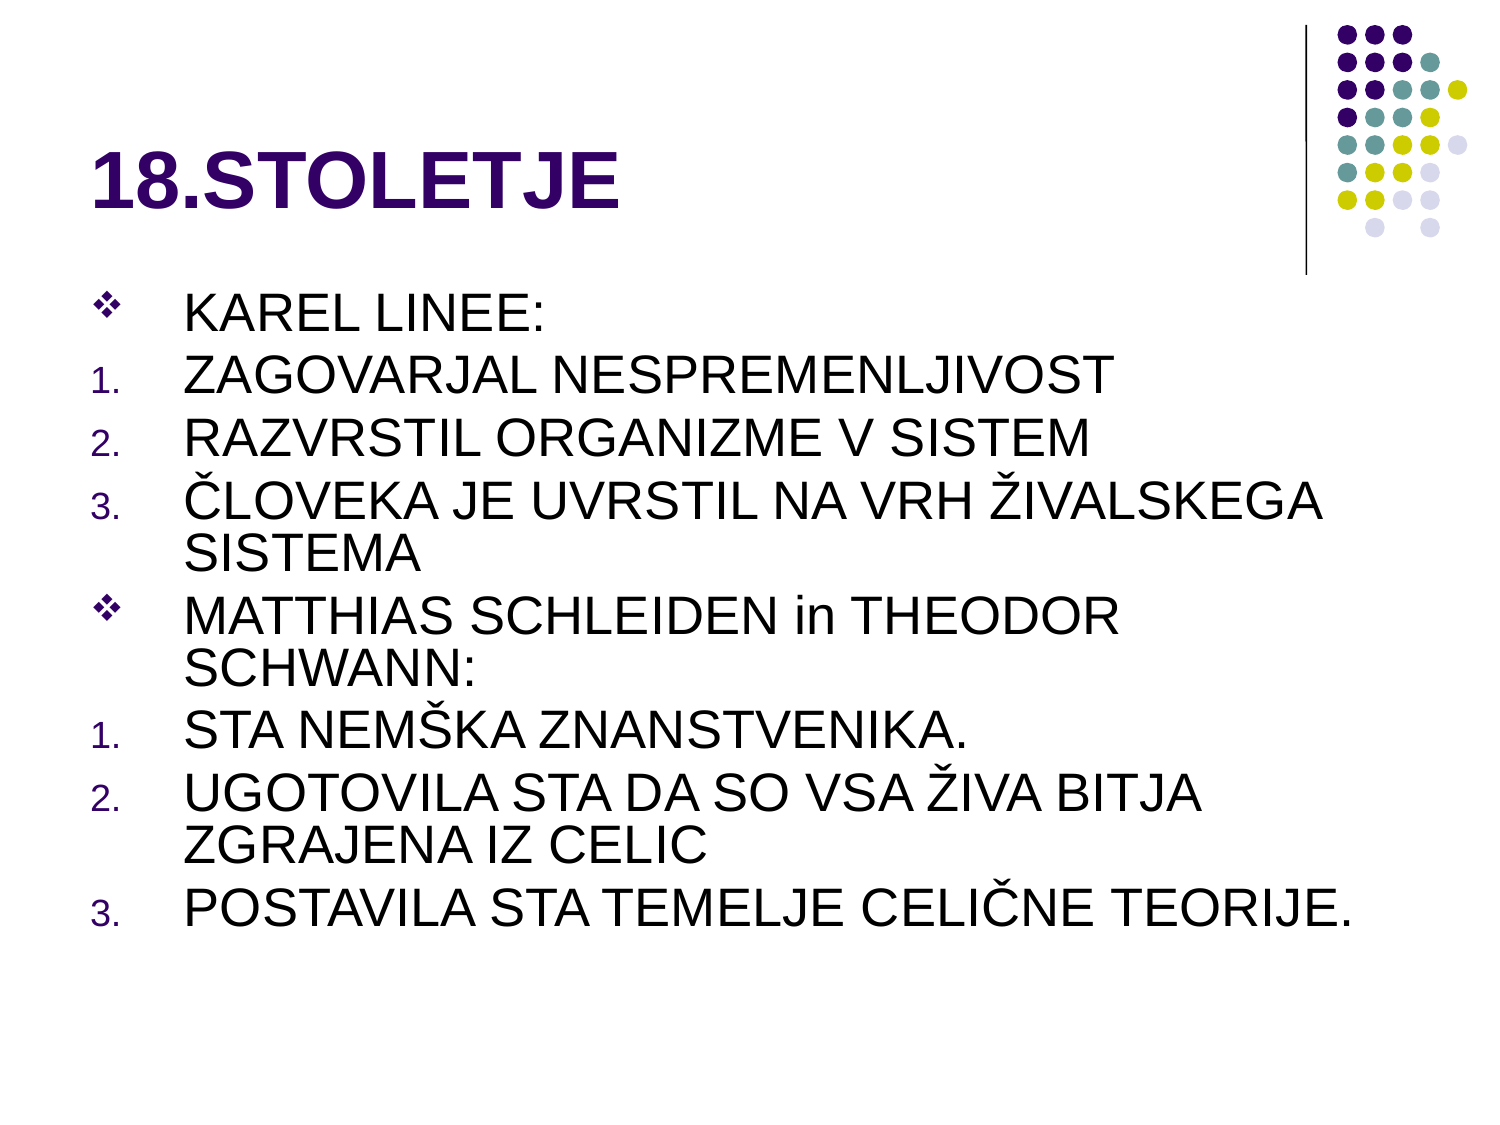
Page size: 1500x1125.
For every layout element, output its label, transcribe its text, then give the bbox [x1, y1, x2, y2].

list KAREL LINEE: ZAGOVARJAL NESPREMENLJIVOST RAZVRSTIL ORGANIZME V SISTEM ČLOVEKA JE UVRSTIL NA VRH ŽIVALSKEGA SISTEMA MATTHIAS SCHLEIDEN in THEODOR SCHWANN: STA NEMŠKA ZNANSTVENIKA. UGOTOVILA STA DA SO VSA ŽIVA BITJA ZGRAJENA IZ CELIC POSTAVILA STA TEMELJE CELIČNE TEORIJE. [75, 282, 1425, 1006]
title 18.STOLETJE [75, 20, 1313, 233]
